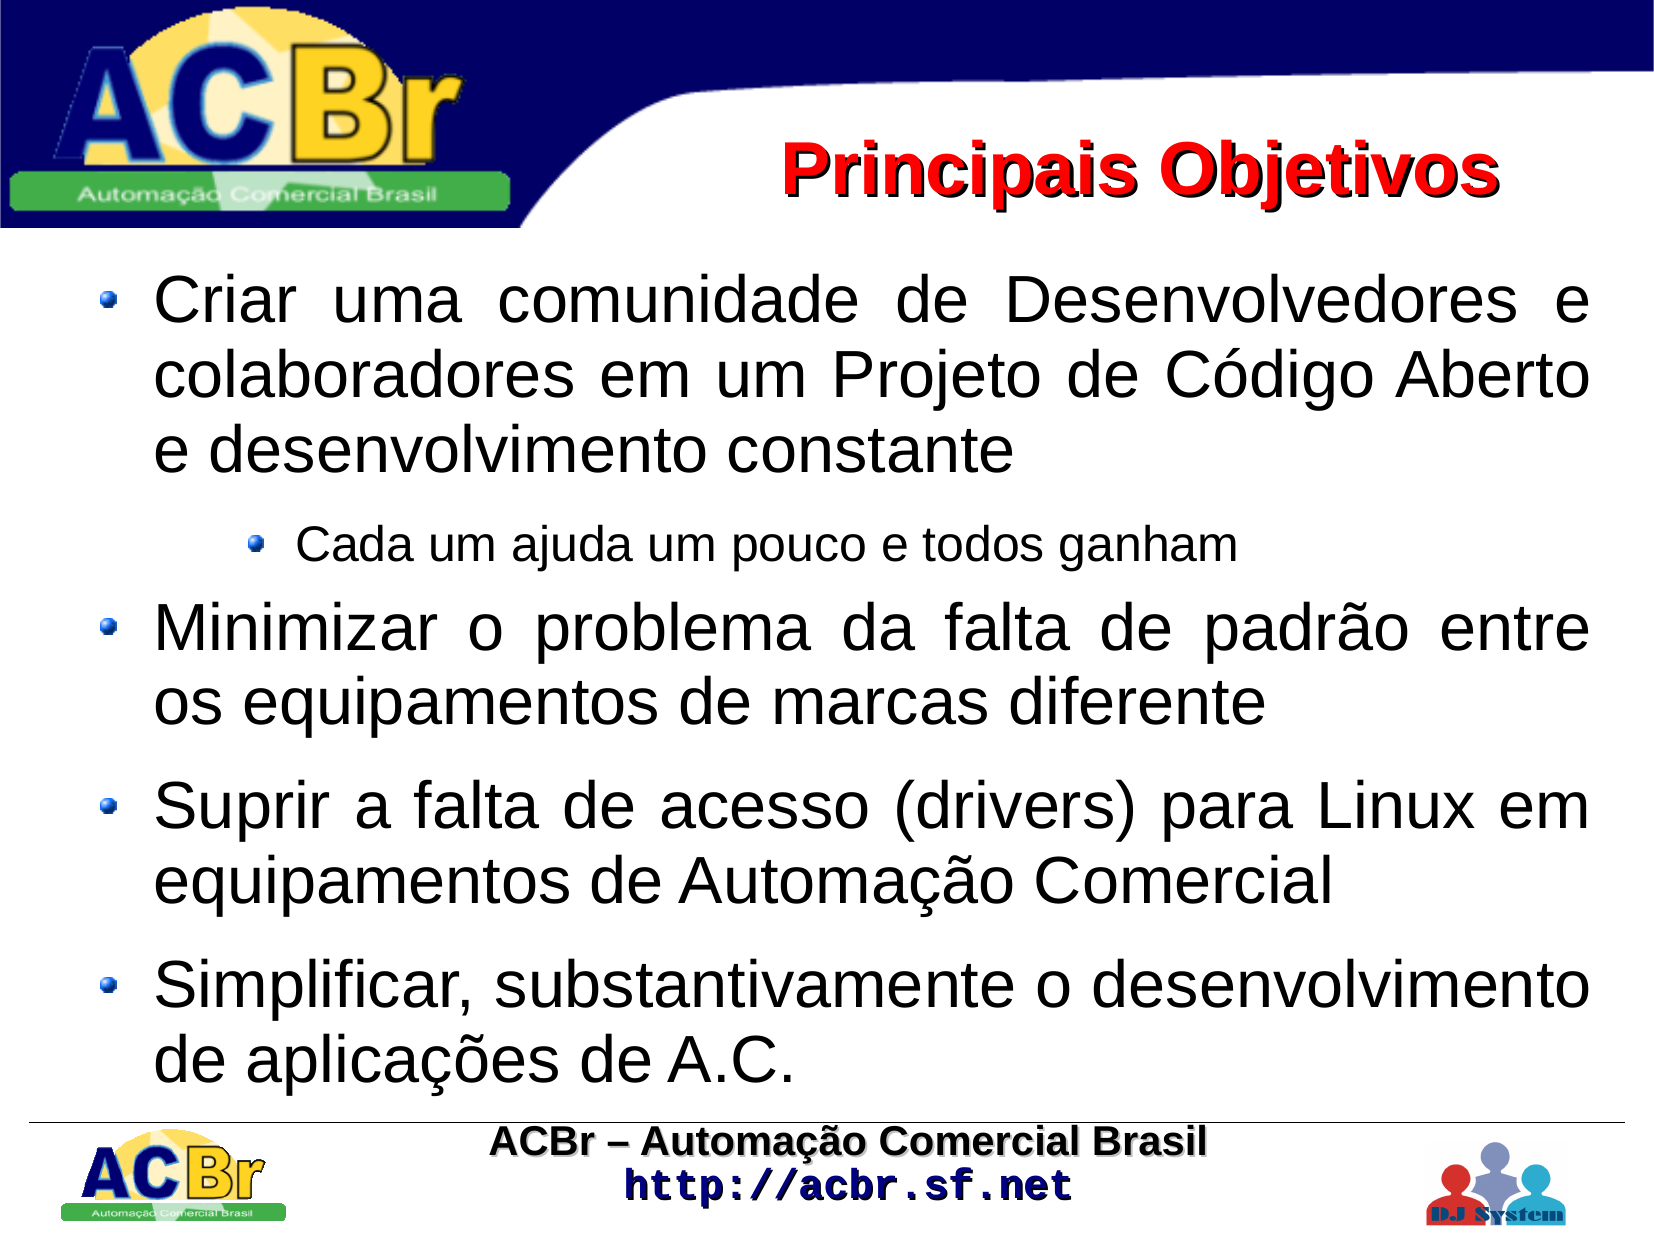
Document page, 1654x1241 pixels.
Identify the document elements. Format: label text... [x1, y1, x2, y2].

picture [59, 1127, 287, 1224]
picture [1425, 1142, 1569, 1227]
title Principais Objetivos [627, 91, 1654, 245]
picture [0, 0, 1654, 228]
list Criar uma comunidade de Desenvolvedores e colaboradores em um Projeto de Código Aberto e desenvolvimento constante Cada um ajuda um pouco e todos ganham Minimizar o problema da falta de padrão entre os equipamentos de marcas diferente Suprir a falta de acesso (drivers) para Linux em equipamentos de Automação Comercial Simplificar, substantivamente o desenvolvimento de aplicações de A.C. [82, 262, 1593, 1098]
